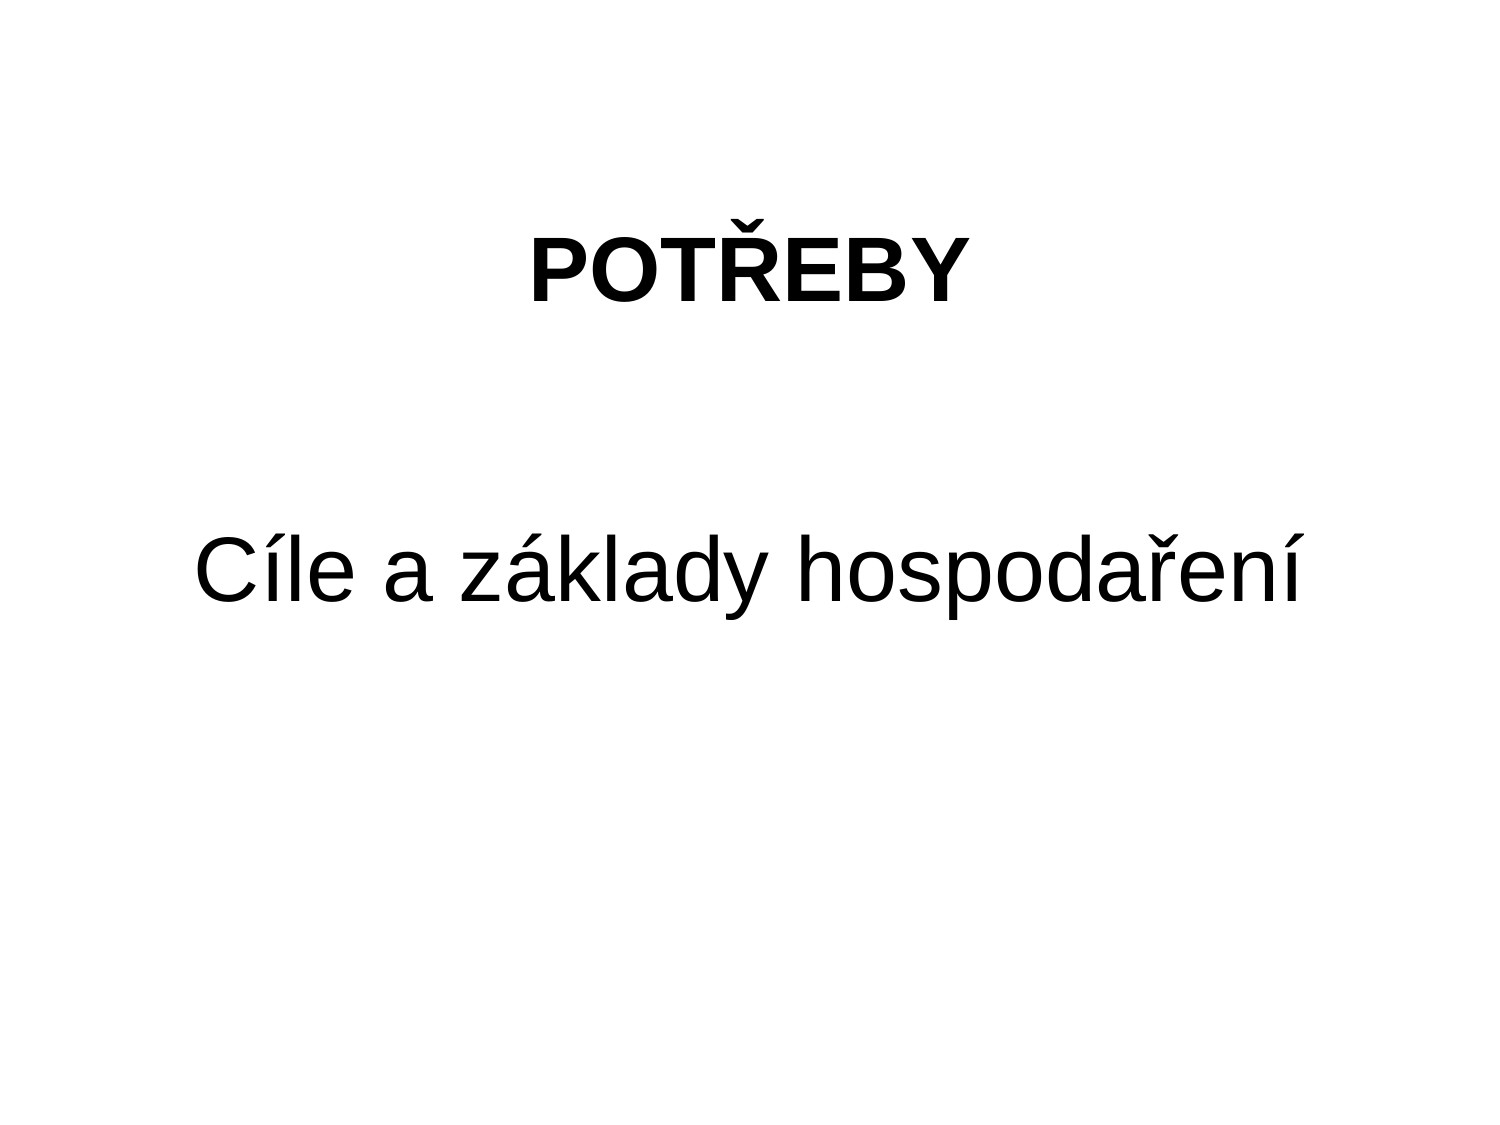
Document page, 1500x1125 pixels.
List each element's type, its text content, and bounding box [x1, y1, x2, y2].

text_box Cíle a základy hospodaření [112, 444, 1388, 686]
title POTŘEBY [112, 148, 1388, 391]
